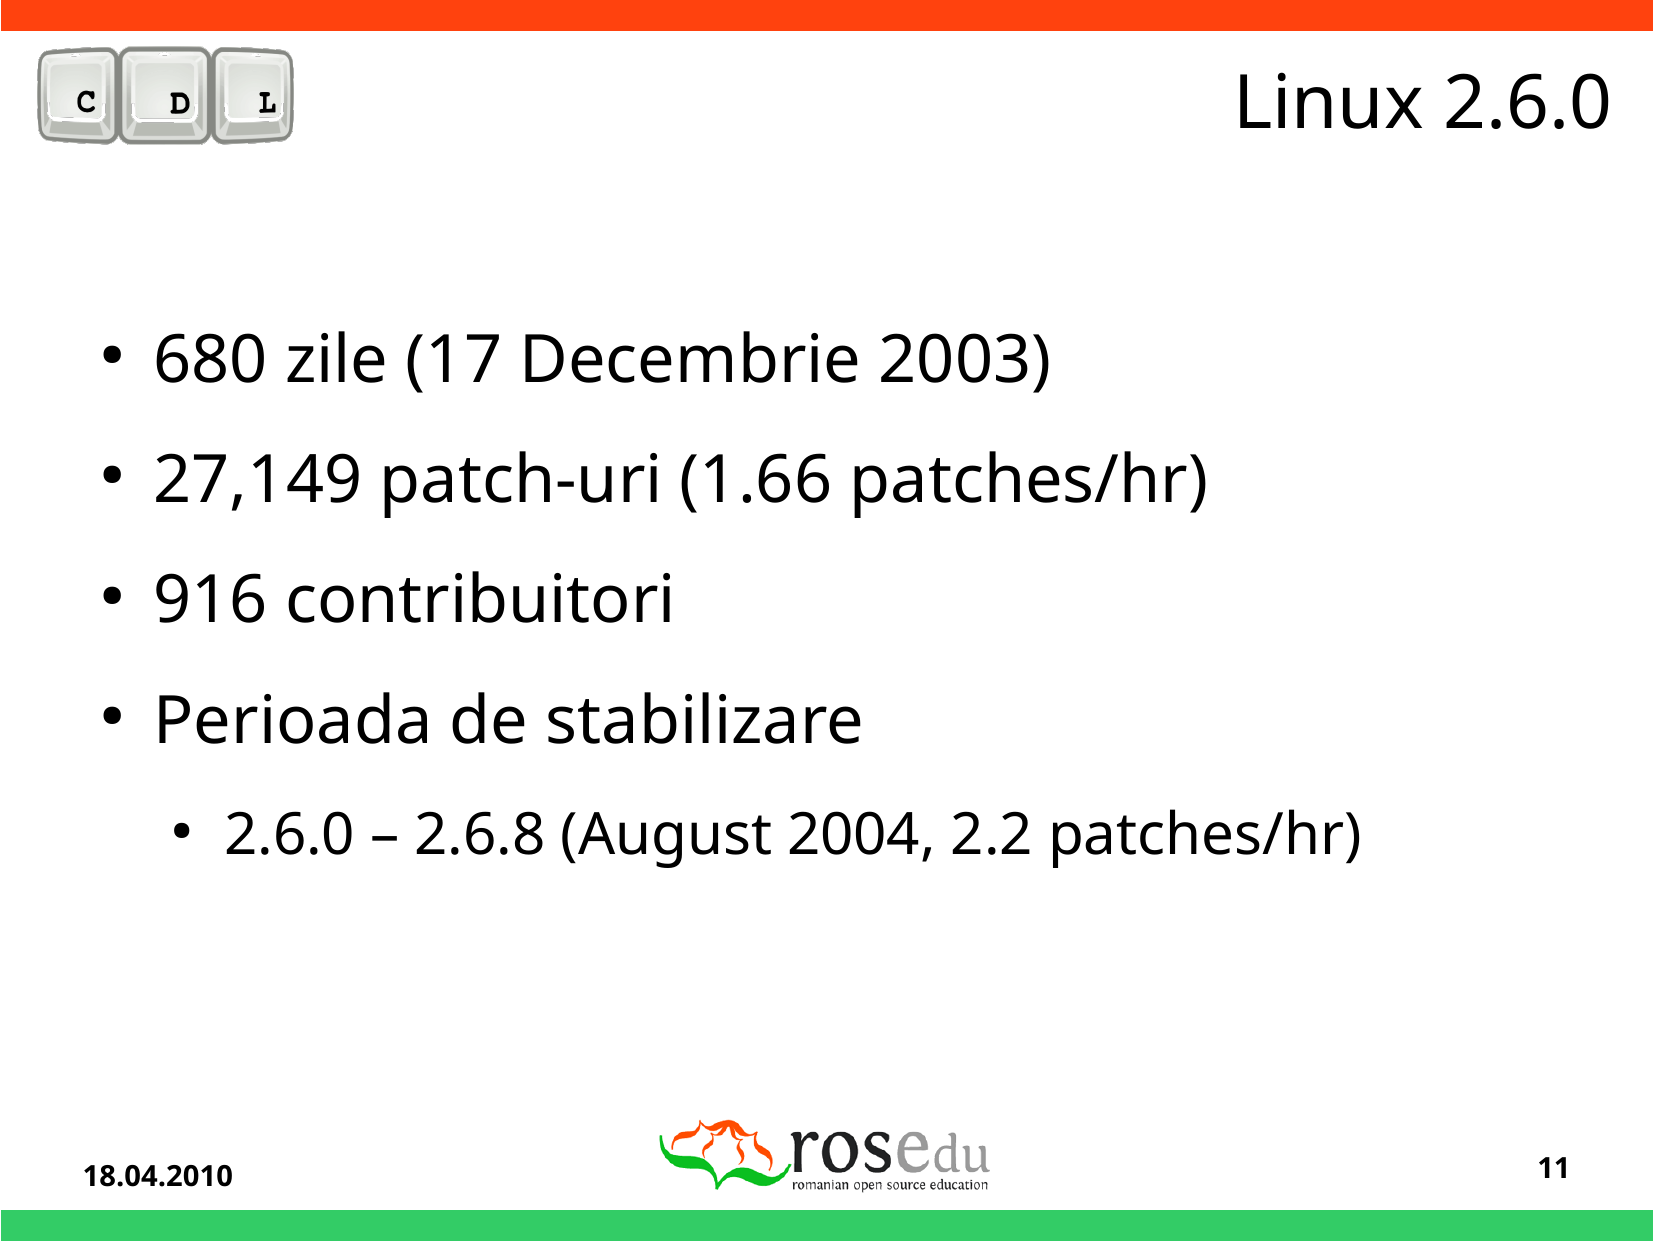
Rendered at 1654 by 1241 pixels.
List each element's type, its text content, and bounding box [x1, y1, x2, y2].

list 680 zile (17 Decembrie 2003) 27,149 patch-uri (1.66 patches/hr) 916 contribuitori Perioada de stabilizare 2.6.0 – 2.6.8 (August 2004, 2.2 patches/hr) [82, 182, 1571, 1001]
picture [37, 46, 294, 145]
title Linux 2.6.0 [300, 52, 1613, 146]
picture [656, 1104, 1005, 1209]
